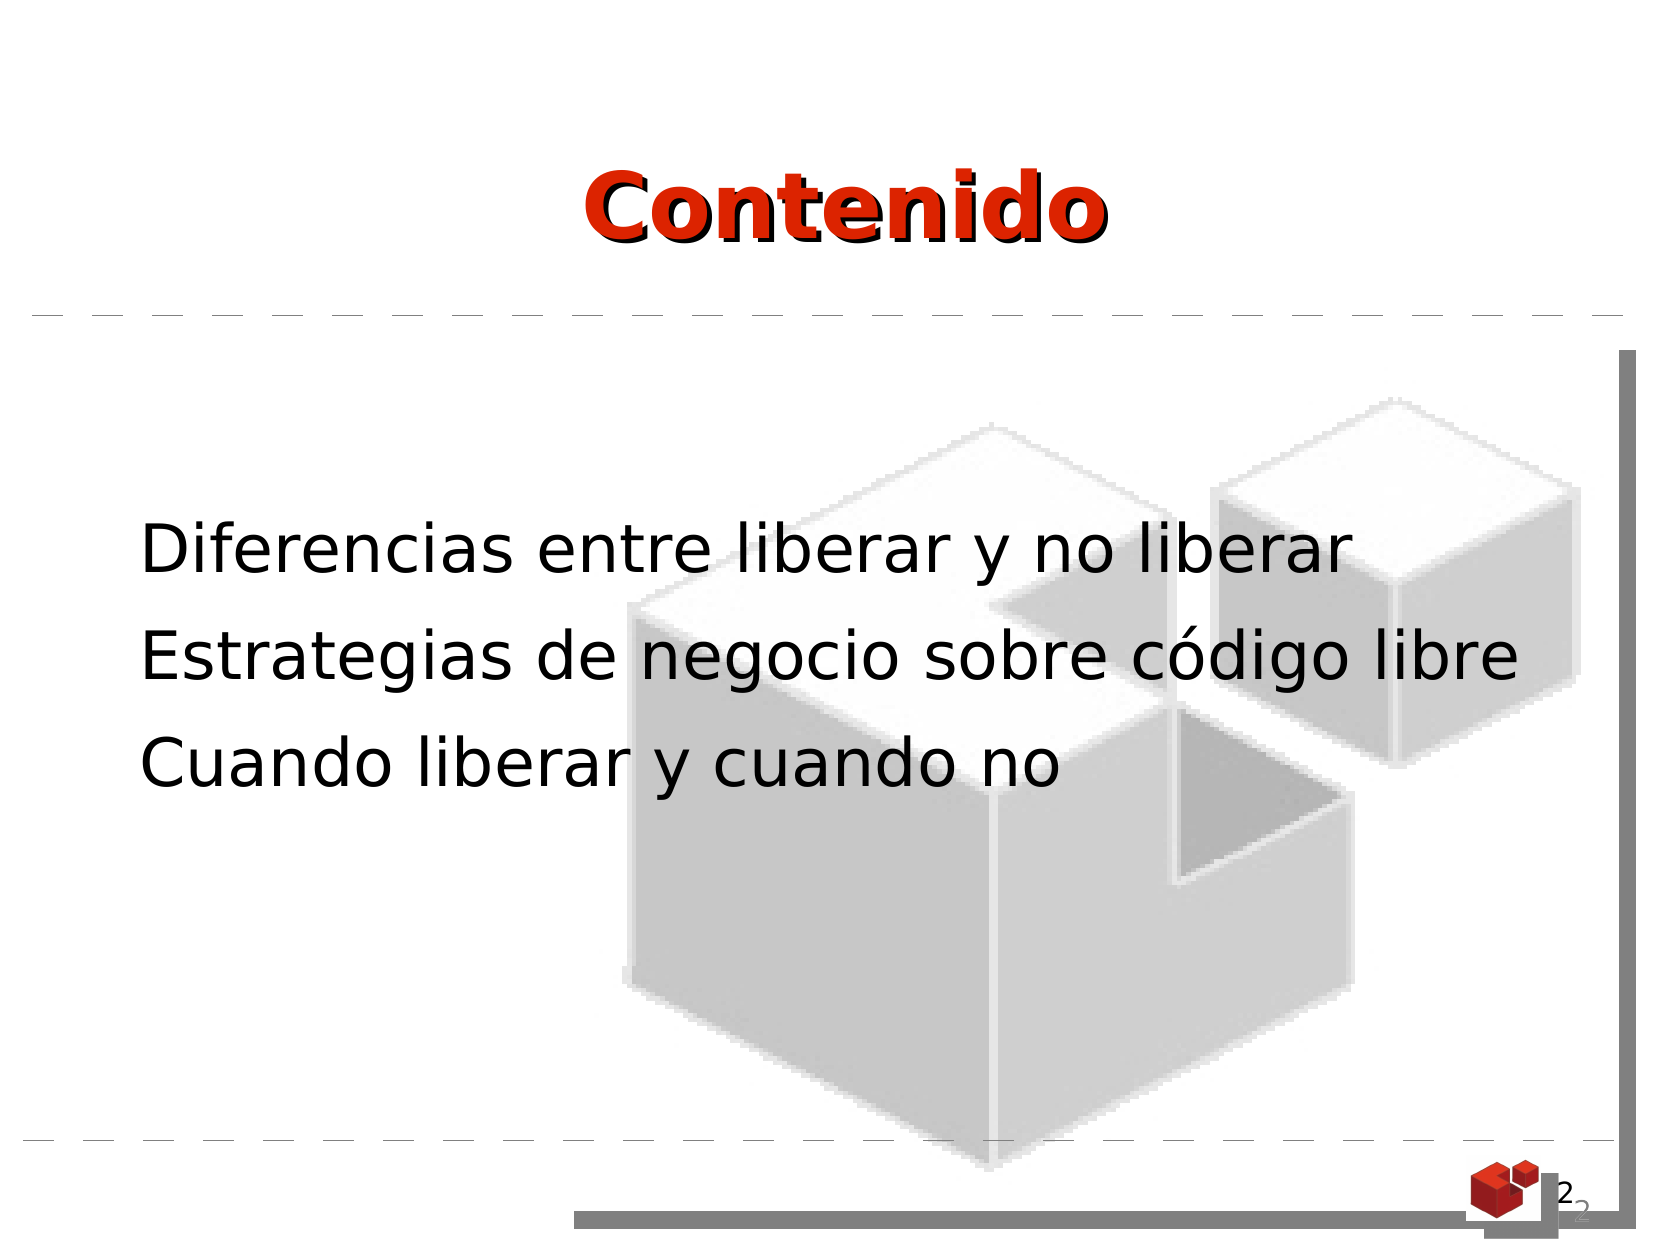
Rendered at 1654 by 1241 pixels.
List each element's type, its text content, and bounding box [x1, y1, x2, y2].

title Contenido [121, 102, 1534, 311]
picture [1559, 1184, 1569, 1199]
picture [557, 333, 1619, 1221]
list Diferencias entre liberar y no liberar Estrategias de negocio sobre código libre Cuando liberar y cuando no [121, 510, 1534, 1127]
